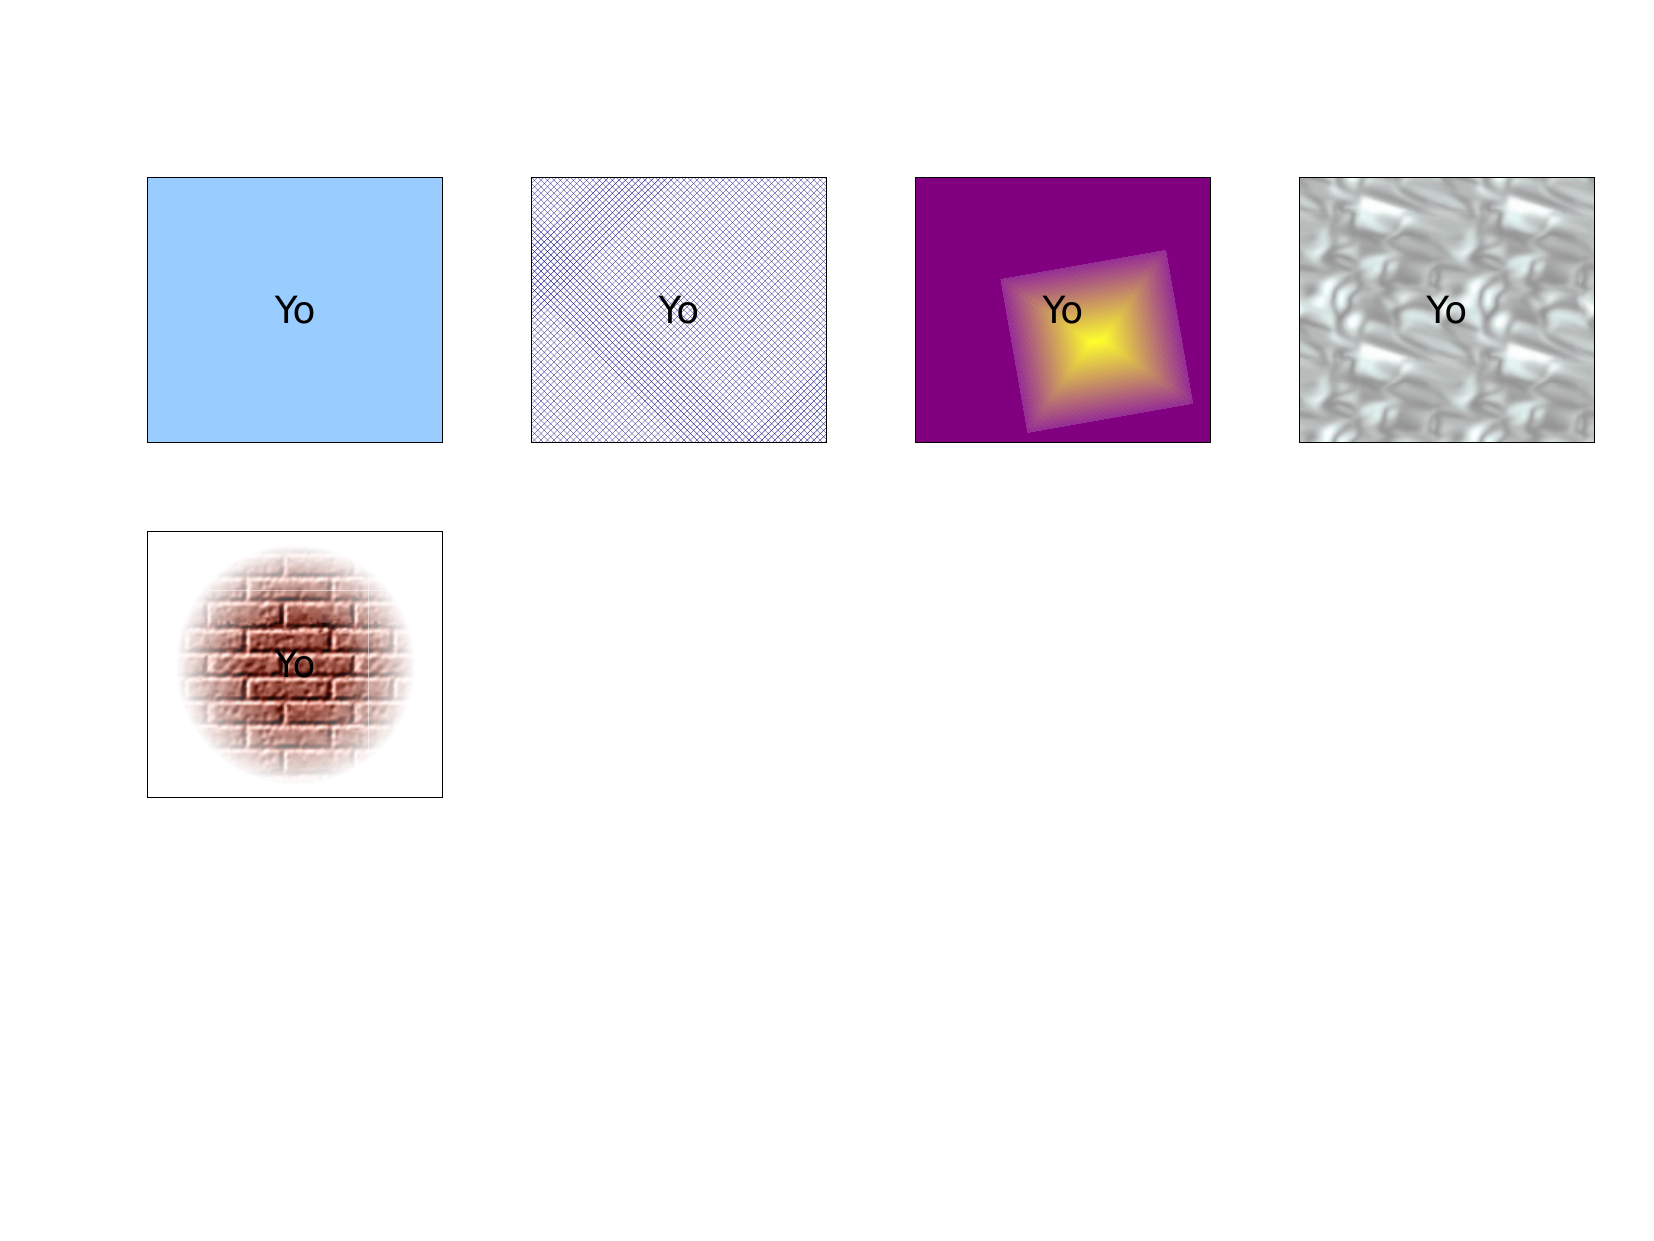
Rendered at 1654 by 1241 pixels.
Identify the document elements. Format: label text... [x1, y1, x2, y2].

text_box Yo [147, 531, 443, 798]
text_box Yo [1299, 177, 1595, 443]
text_box Yo [147, 177, 443, 443]
text_box Yo [531, 177, 827, 443]
text_box Yo [915, 177, 1211, 443]
